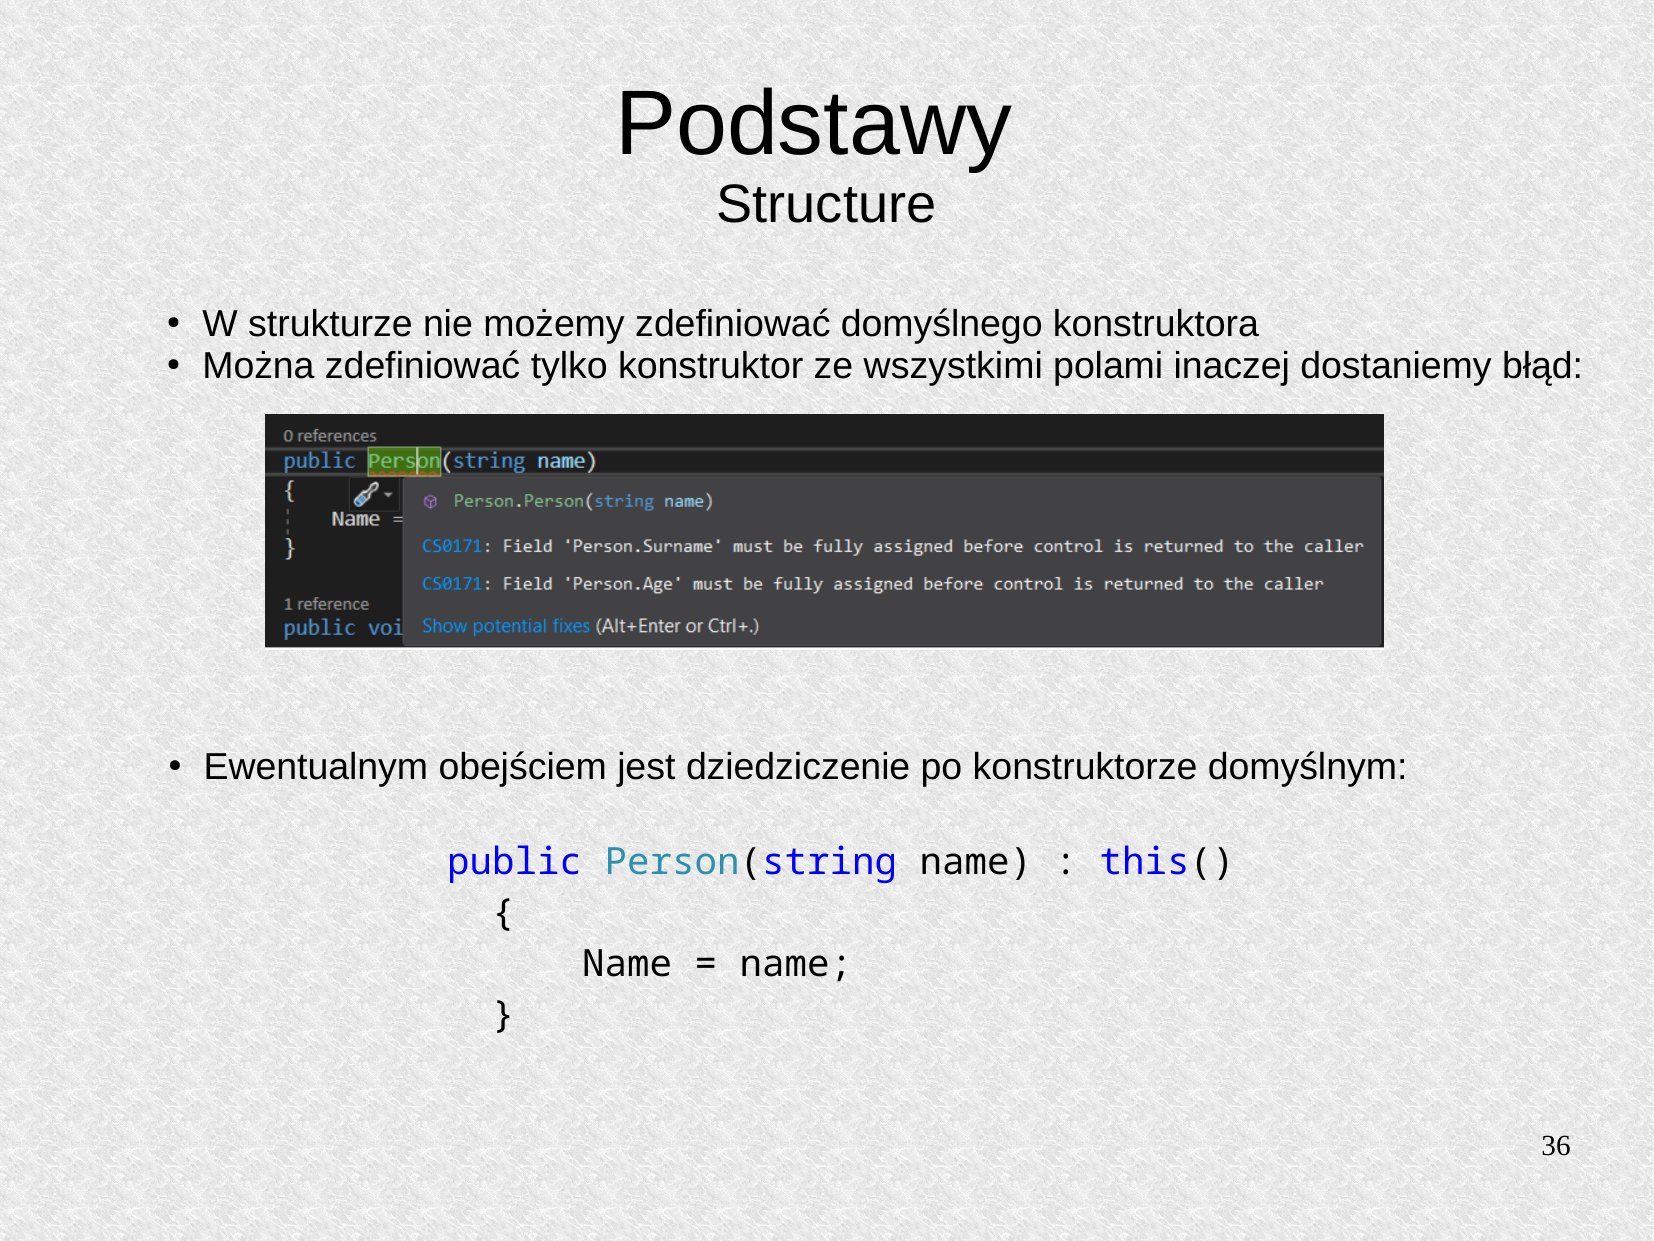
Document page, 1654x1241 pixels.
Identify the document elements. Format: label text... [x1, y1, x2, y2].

text_box public Person(string name) : this() { Name = name; } [297, 826, 1329, 1030]
title Podstawy Structure [82, 49, 1571, 257]
text_box Ewentualnym obejściem jest dziedziczenie po konstruktorze domyślnym: [118, 738, 1506, 837]
picture [0, 0, 1654, 1241]
text_box W strukturze nie możemy zdefiniować domyślnego konstruktora Można zdefiniować tylko konstruktor ze wszystkimi polami inaczej dostaniemy błąd: [116, 295, 1599, 395]
